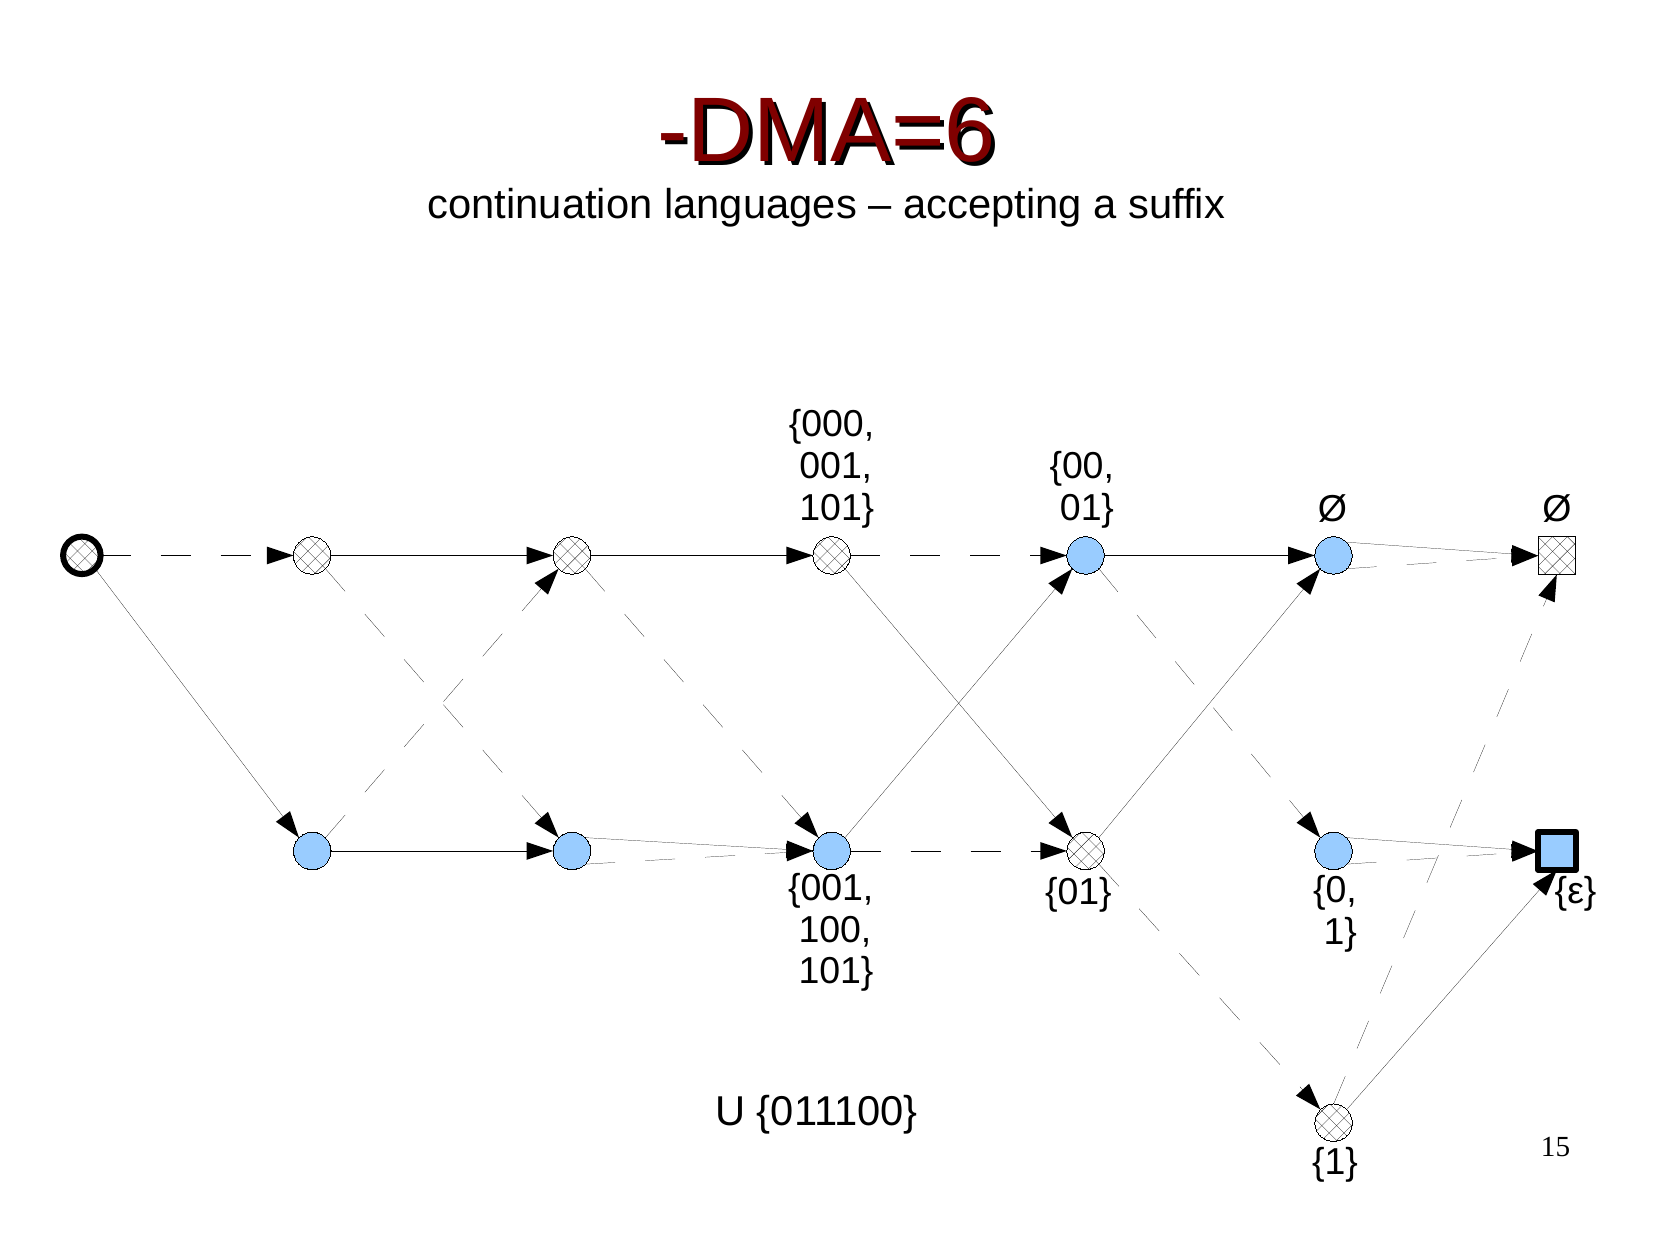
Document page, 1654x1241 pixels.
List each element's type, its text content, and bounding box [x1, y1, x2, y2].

text_box [293, 832, 332, 870]
text_box [1314, 536, 1353, 575]
text_box [553, 536, 591, 575]
text_box {0, 1} [1313, 868, 1358, 953]
text_box [553, 832, 591, 870]
text_box {001, 100, 101} [788, 865, 874, 993]
text_box [1314, 1103, 1353, 1140]
text_box [1066, 536, 1105, 575]
text_box [63, 536, 101, 575]
text_box [812, 536, 851, 575]
text_box {000, 001, 101} [788, 402, 910, 529]
text_box Ø [1317, 487, 1348, 530]
text_box [813, 832, 851, 865]
text_box Ø [1542, 487, 1572, 530]
text_box [293, 536, 331, 575]
text_box [1314, 832, 1353, 870]
text_box {ε} [1554, 869, 1597, 912]
text_box {1} [1312, 1140, 1358, 1183]
text_box U {011100} [715, 1087, 919, 1135]
text_box [1066, 832, 1105, 870]
text_box [1538, 832, 1576, 870]
title -DMA=6 continuation languages – accepting a suffix [82, 49, 1571, 257]
text_box [1538, 536, 1576, 575]
text_box {01} [1045, 870, 1112, 913]
text_box {00, 01} [1049, 444, 1115, 529]
